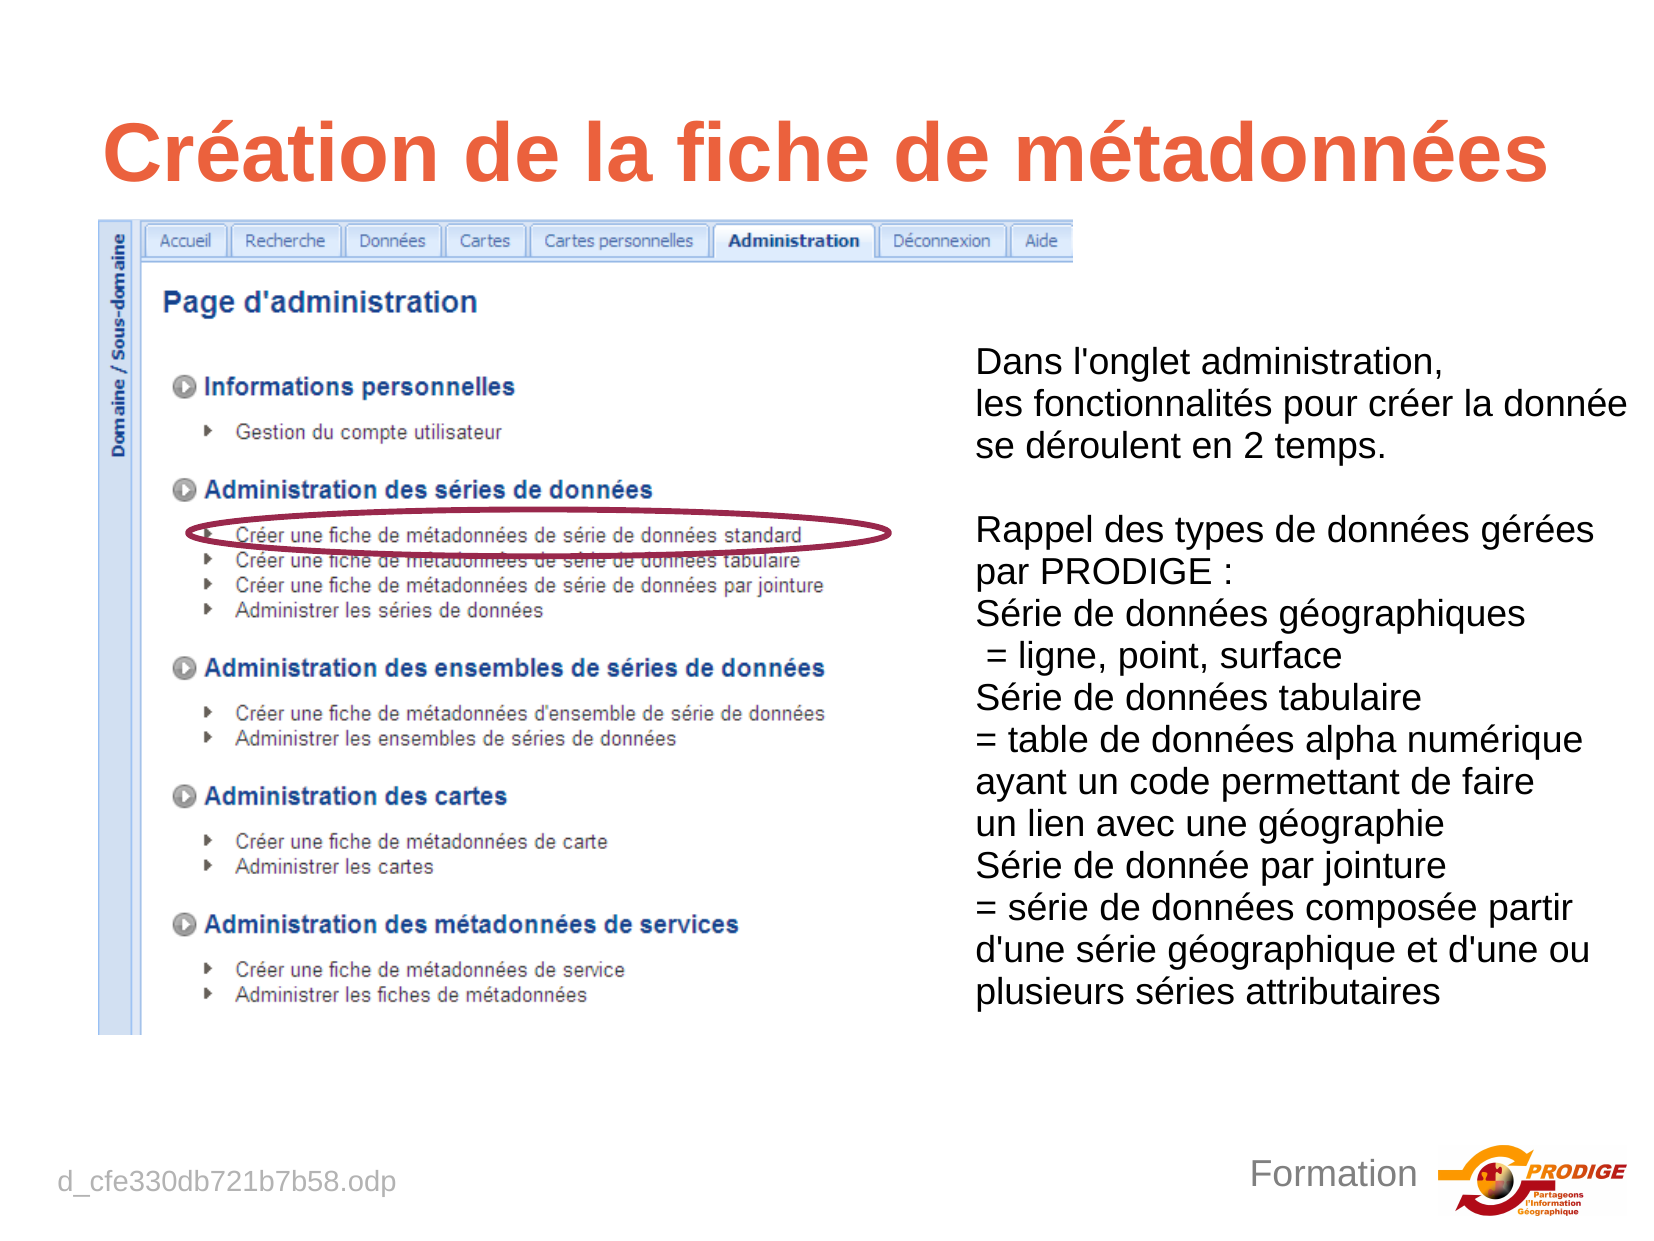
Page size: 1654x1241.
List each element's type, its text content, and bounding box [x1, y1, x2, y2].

title Création de la fiche de métadonnées [82, 56, 1571, 250]
picture [1438, 1145, 1627, 1216]
text_box Dans l'onglet administration, les fonctionnalités pour créer la donnée se déroulent en 2 temps. Rappel des types de données gérées par PRODIGE : Série de données géographiques = ligne, point, surface Série de données tabulaire = table de données alpha numérique ayant un code permettant de faire un lien avec une géographie Série de donnée par jointure = série de données composée partir d'une série géographique et d'une ou plusieurs séries attributaires [960, 333, 1654, 1021]
picture [98, 219, 1073, 1036]
